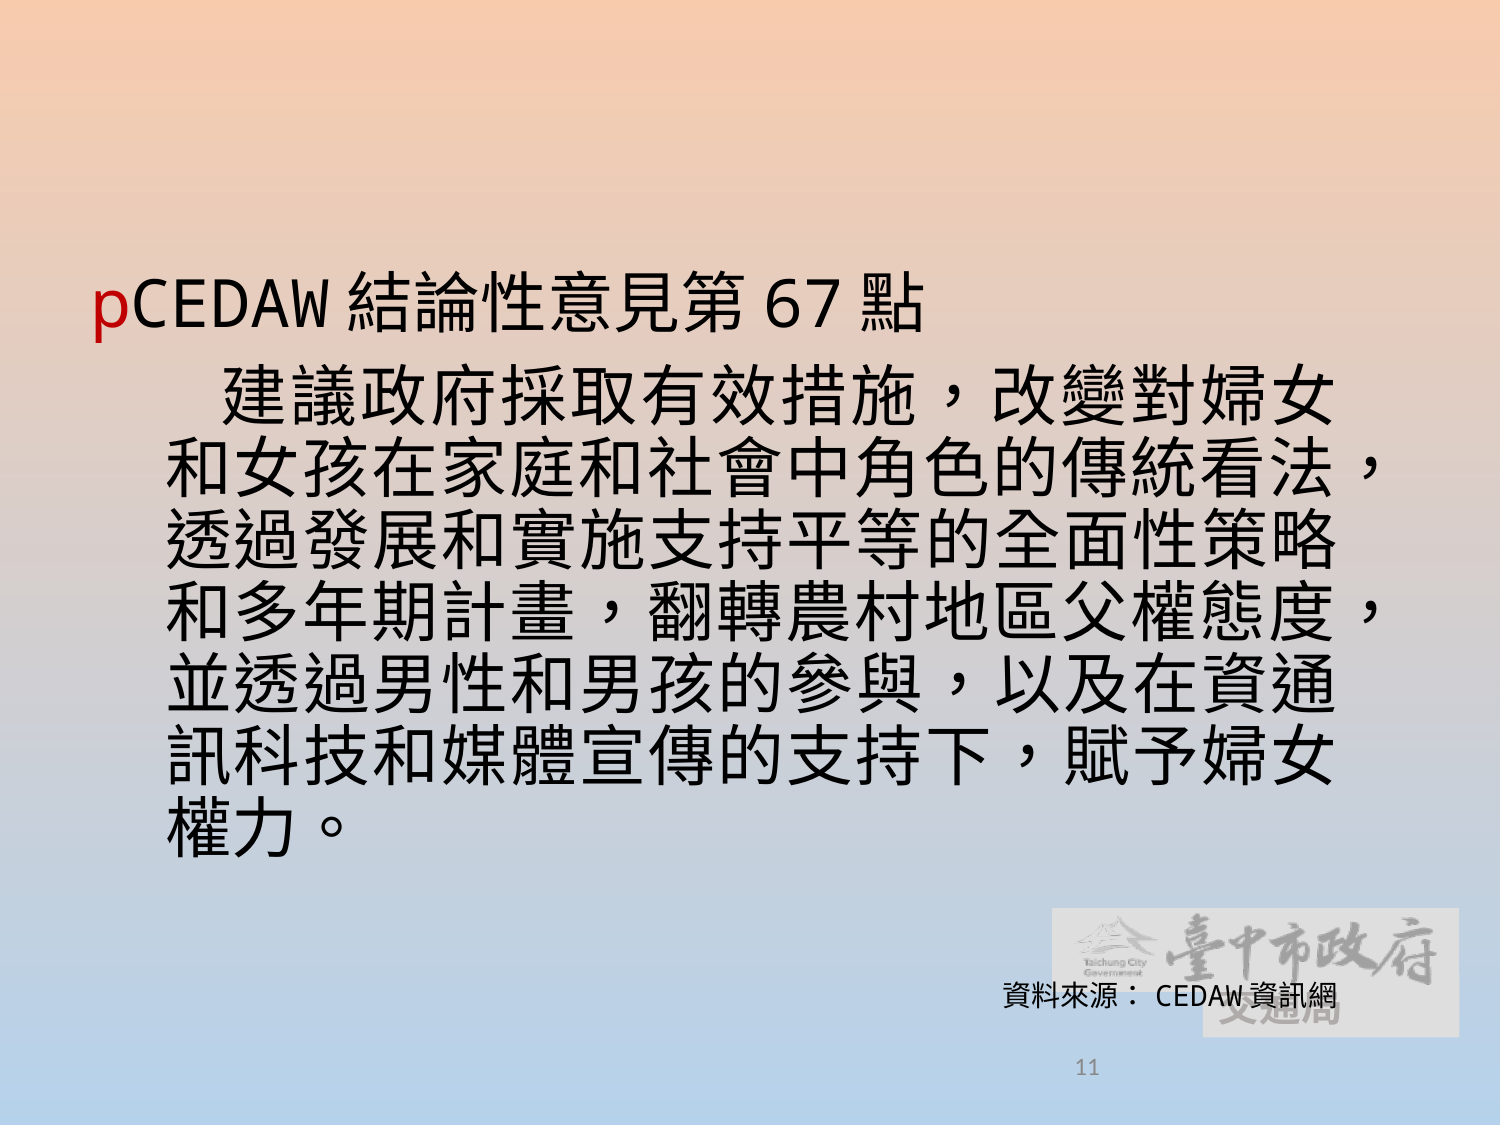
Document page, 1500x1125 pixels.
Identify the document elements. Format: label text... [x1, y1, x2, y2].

text_box 11 [1059, 1042, 1397, 1087]
list CEDAW結論性意見第67點 建議政府採取有效措施，改變對婦女和女孩在家庭和社會中角色的傳統看法，透過發展和實施支持平等的全面性策略和多年期計畫，翻轉農村地區父權態度，並透過男性和男孩的參與，以及在資通訊科技和媒體宣傳的支持下，賦予婦女權力。 資料來源：CEDAW資訊網 [75, 262, 1353, 1062]
